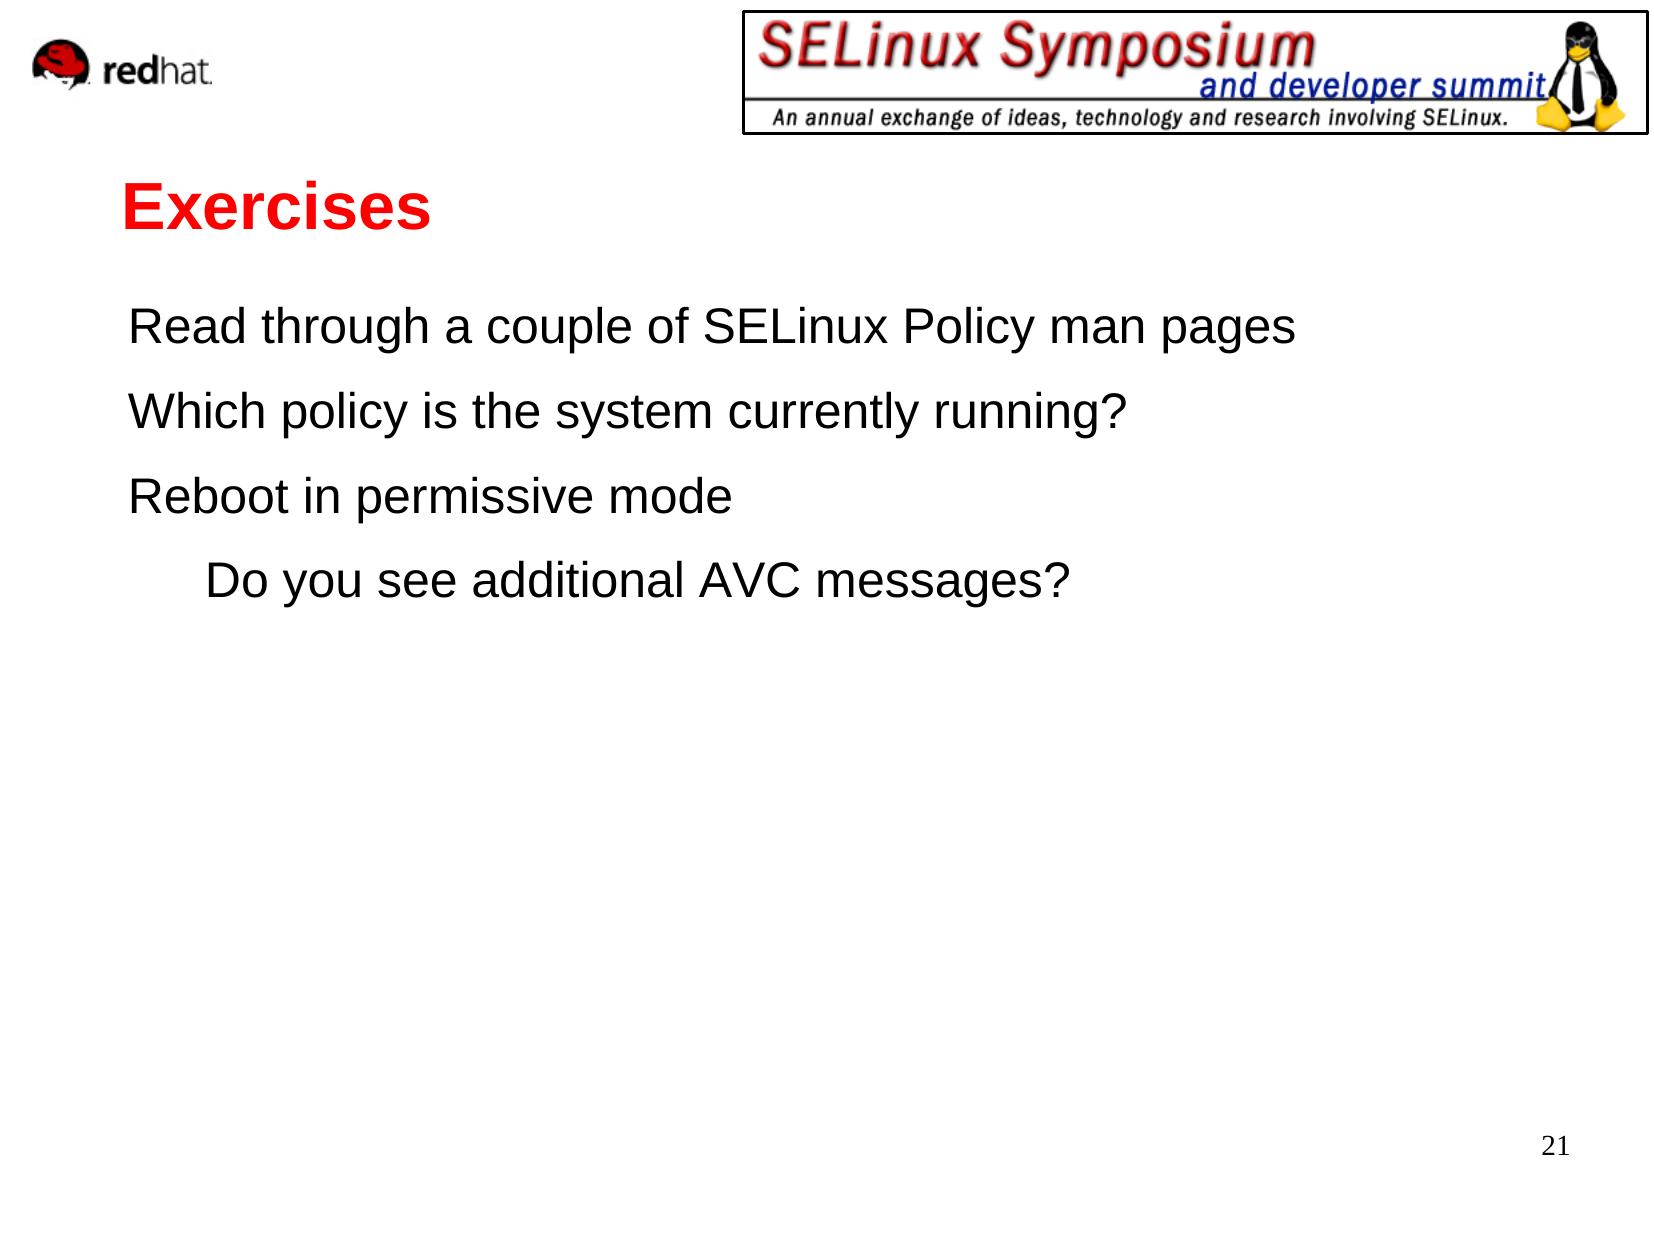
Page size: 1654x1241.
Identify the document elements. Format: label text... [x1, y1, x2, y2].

list Read through a couple of SELinux Policy man pages Which policy is the system currently running? Reboot in permissive mode Do you see additional AVC messages? [110, 298, 1602, 1140]
title Exercises [121, 102, 1589, 298]
picture [31, 37, 212, 98]
picture [745, 13, 1646, 132]
